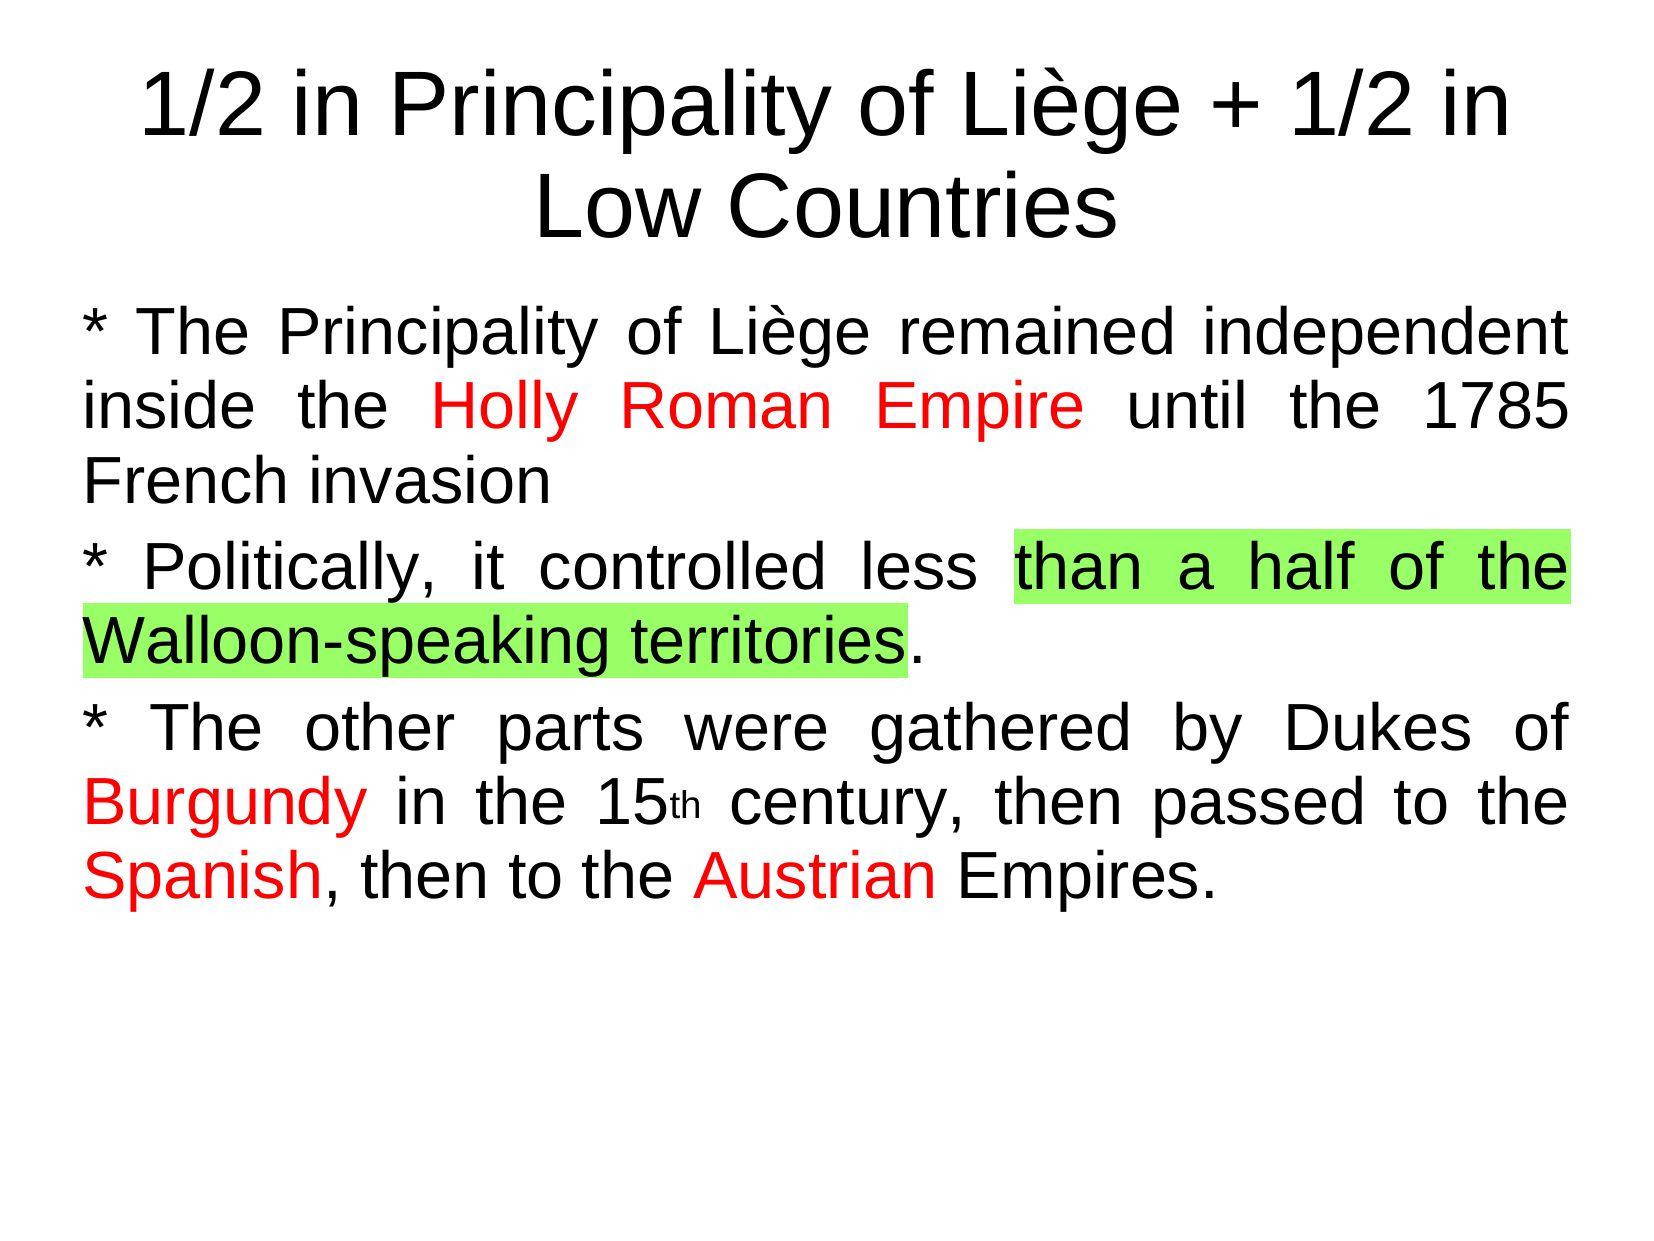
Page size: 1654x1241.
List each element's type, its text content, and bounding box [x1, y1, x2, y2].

list * The Principality of Liège remained independent inside the Holly Roman Empire until the 1785 French invasion * Politically, it controlled less than a half of the Walloon-speaking territories. * The other parts were gathered by Dukes of Burgundy in the 15th century, then passed to the Spanish, then to the Austrian Empires. [82, 290, 1571, 1010]
title 1/2 in Principality of Liège + 1/2 in Low Countries [82, 49, 1571, 257]
